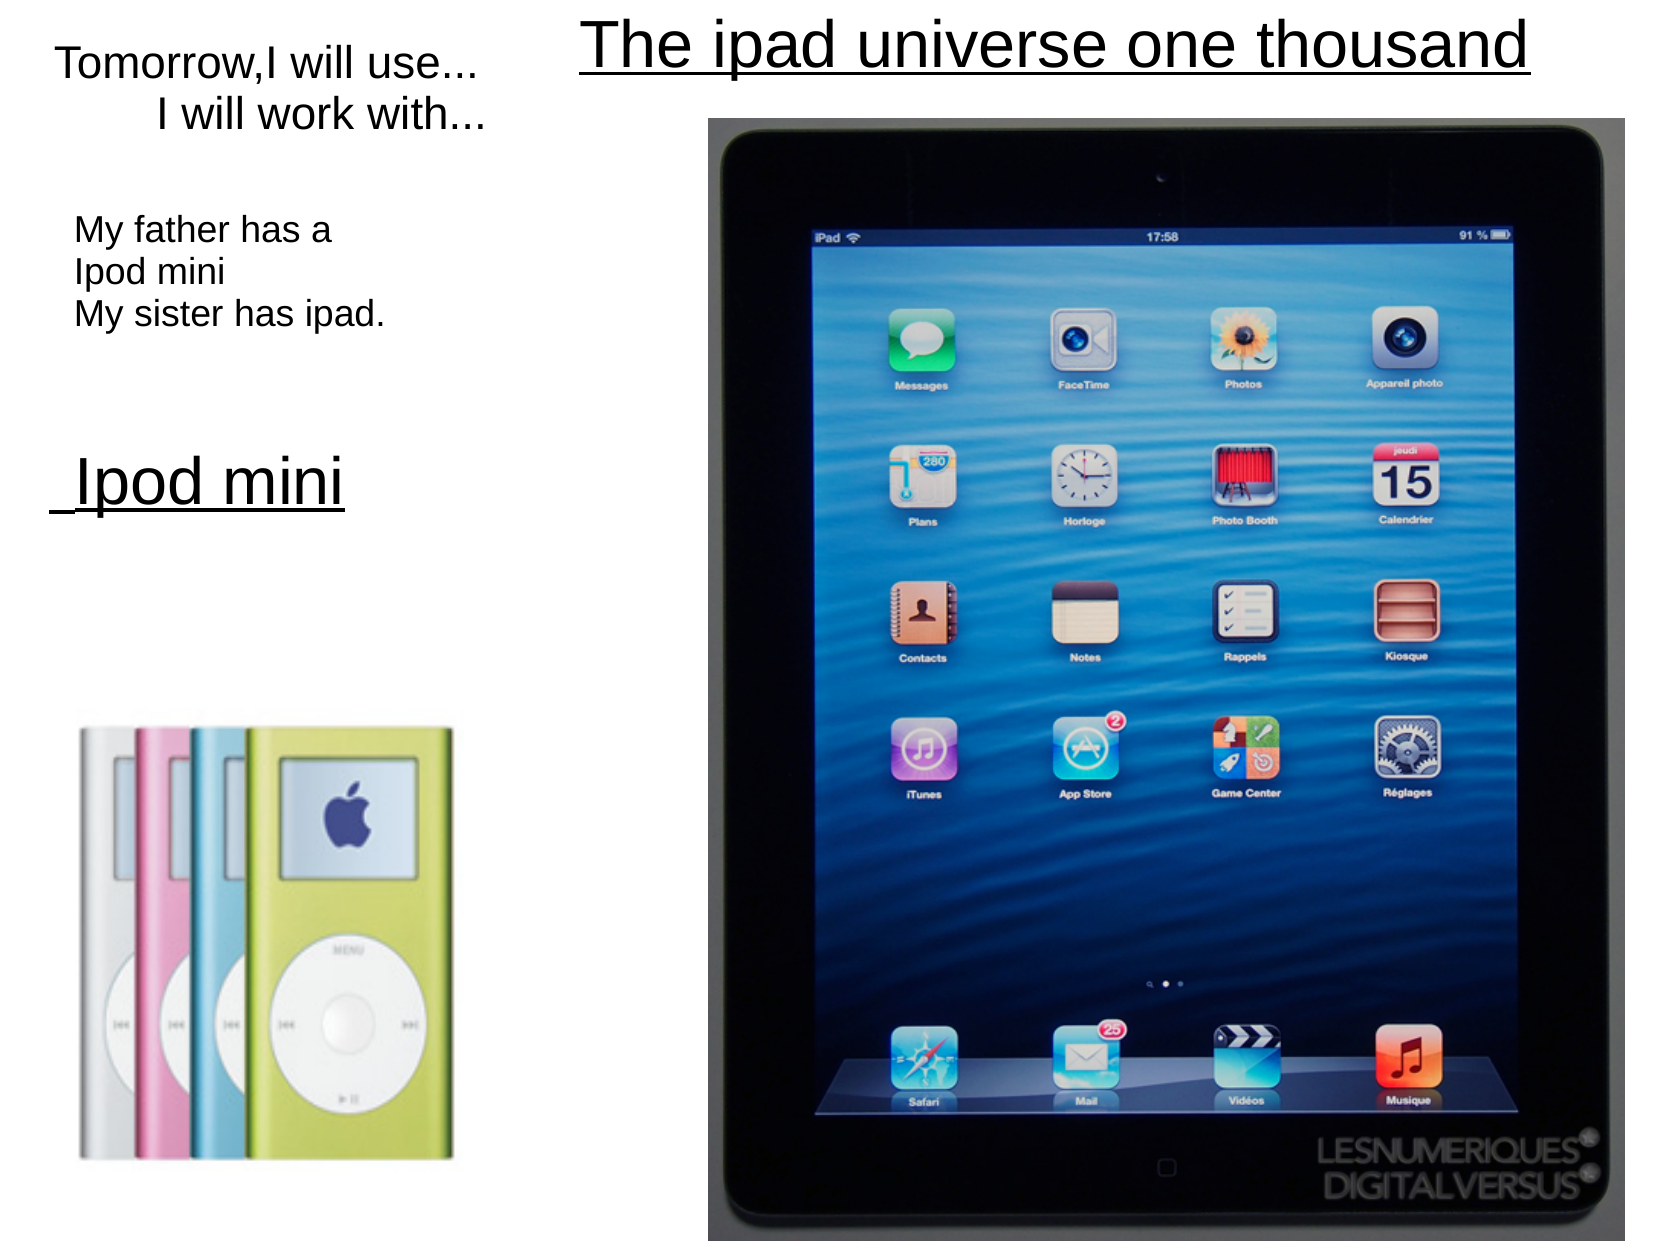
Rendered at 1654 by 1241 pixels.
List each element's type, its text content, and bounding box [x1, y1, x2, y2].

text_box The ipad universe one thousand [564, 0, 1654, 178]
text_box My father has a Ipod mini My sister has ipad. [59, 200, 401, 342]
picture [59, 708, 473, 1182]
text_box Ipod mini [34, 414, 360, 532]
picture [708, 178, 1625, 1241]
text_box Tomorrow,I will use... I will work with... [39, 29, 503, 147]
